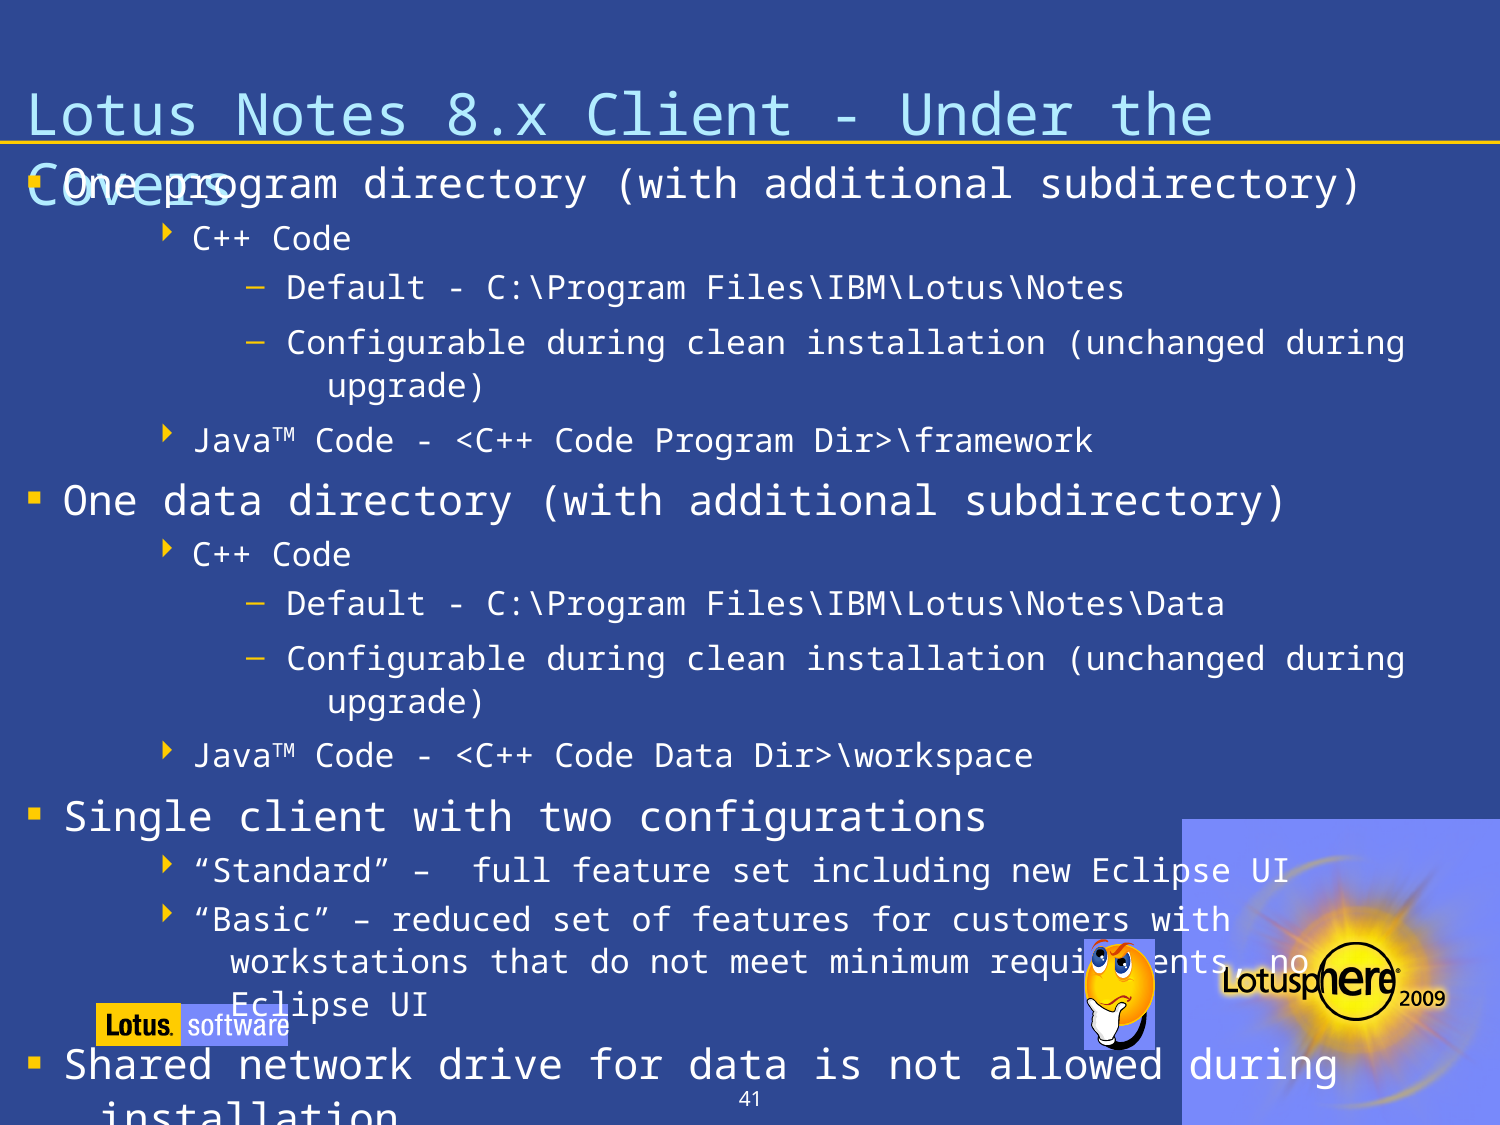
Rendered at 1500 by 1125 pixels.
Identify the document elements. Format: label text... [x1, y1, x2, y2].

list One program directory (with additional subdirectory) C++ Code Default - C:\Program Files\IBM\Lotus\Notes Configurable during clean installation (unchanged during upgrade) JavaTM Code - <C++ Code Program Dir>\framework One data directory (with additional subdirectory) C++ Code Default - C:\Program Files\IBM\Lotus\Notes\Data Configurable during clean installation (unchanged during upgrade) JavaTM Code - <C++ Code Data Dir>\workspace Single client with two configurations “Standard” – full feature set including new Eclipse UI “Basic” – reduced set of features for customers with workstations that do not meet minimum requirements, no Eclipse UI Shared network drive for data is not allowed during installation [23, 148, 1418, 1010]
title Lotus Notes 8.x Client - Under the Covers [25, 78, 1293, 148]
picture [1084, 938, 1155, 1051]
picture [1181, 818, 1500, 1125]
picture [96, 1010, 289, 1046]
